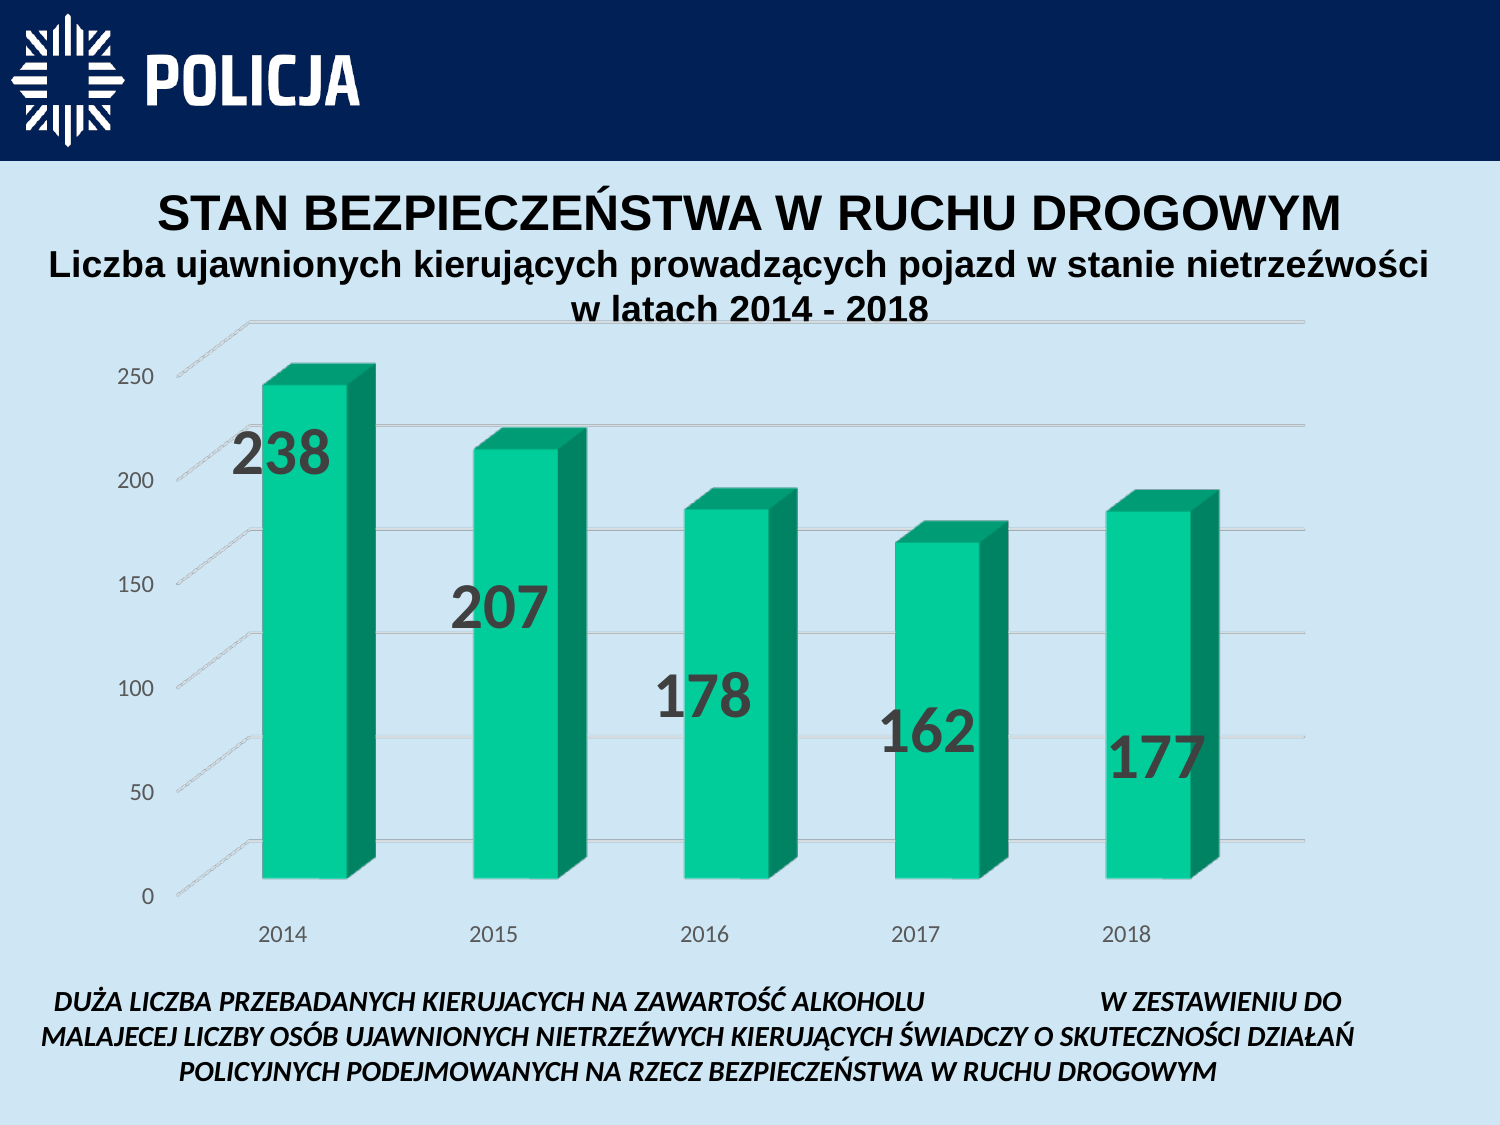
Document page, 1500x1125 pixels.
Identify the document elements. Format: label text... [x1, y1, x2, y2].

chart [58, 281, 1365, 981]
text_box [360, 0, 1500, 161]
text_box STAN BEZPIECZEŃSTWA W RUCHU DROGOWYM Liczba ujawnionych kierujących prowadzących pojazd w stanie nietrzeźwości w latach 2014 - 2018 [0, 172, 1500, 407]
picture [0, 0, 360, 161]
text_box DUŻA LICZBA PRZEBADANYCH KIERUJACYCH NA ZAWARTOŚĆ ALKOHOLU W ZESTAWIENIU DO MALAJECEJ LICZBY OSÓB UJAWNIONYCH NIETRZEŹWYCH KIERUJĄCYCH ŚWIADCZY O SKUTECZNOŚCI DZIAŁAŃ POLICYJNYCH PODEJMOWANYCH NA RZECZ BEZPIECZEŃSTWA W RUCHU DROGOWYM [23, 984, 1374, 1125]
